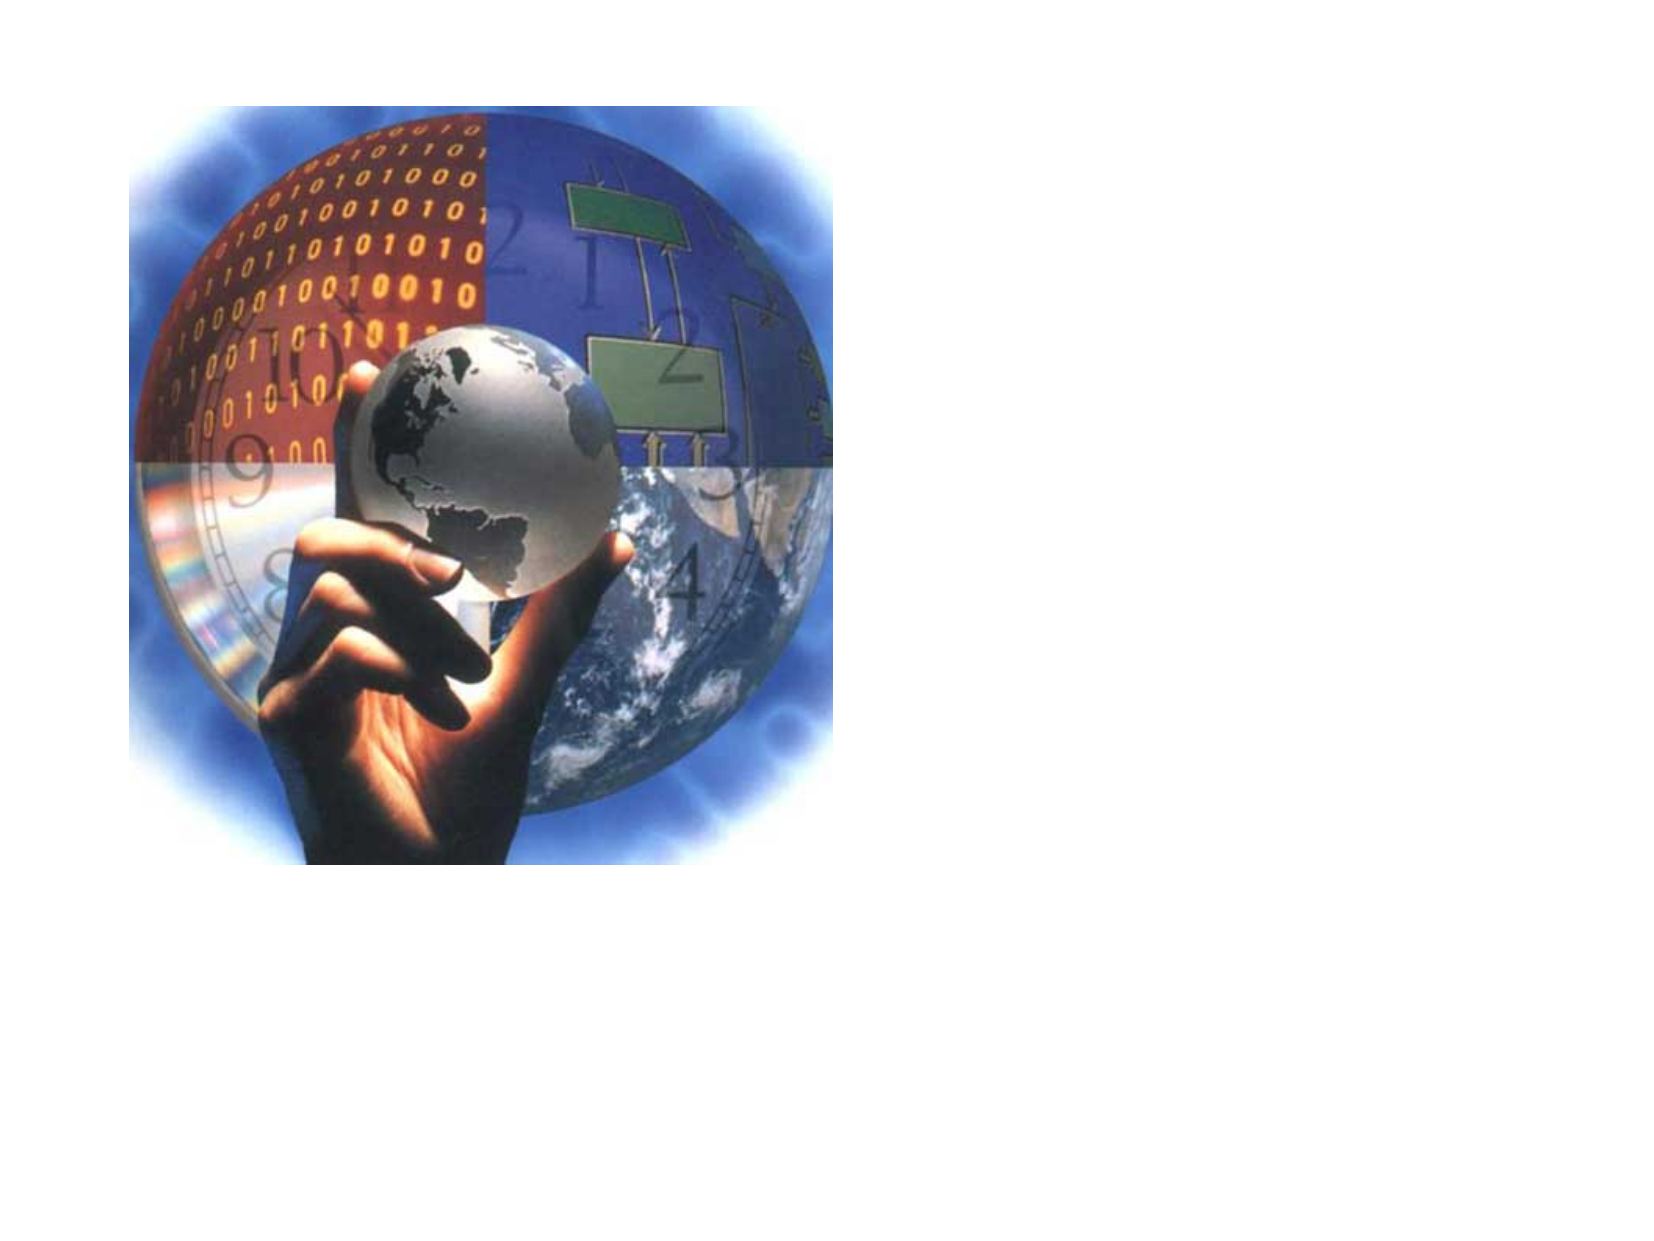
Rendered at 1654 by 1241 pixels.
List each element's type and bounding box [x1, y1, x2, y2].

picture [129, 106, 833, 865]
